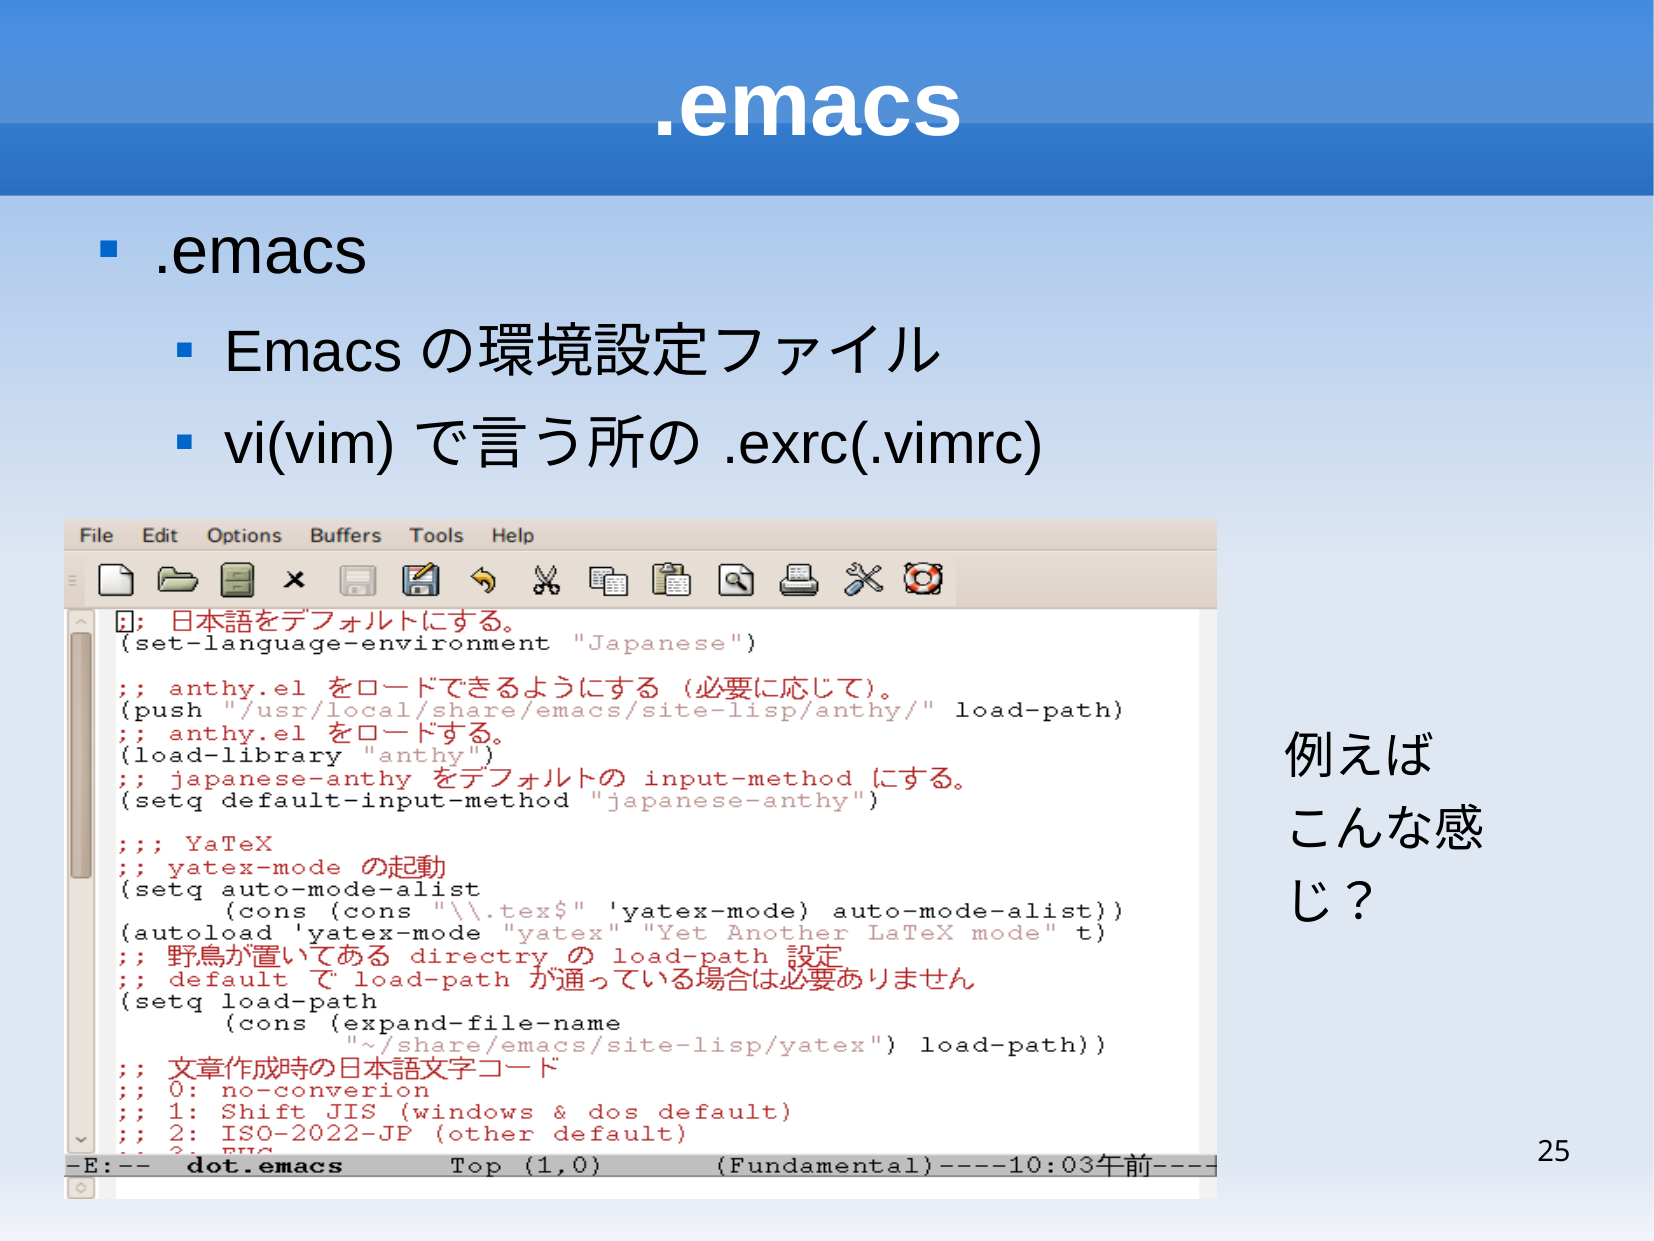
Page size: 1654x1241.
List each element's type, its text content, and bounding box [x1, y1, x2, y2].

title .emacs [76, 7, 1565, 200]
list .emacs Emacs の環境設定ファイル vi(vim) で言う所の .exrc(.vimrc) [82, 213, 1571, 1018]
picture [0, 0, 1654, 1241]
text_box 例えば こんな感じ？ [1269, 708, 1595, 829]
